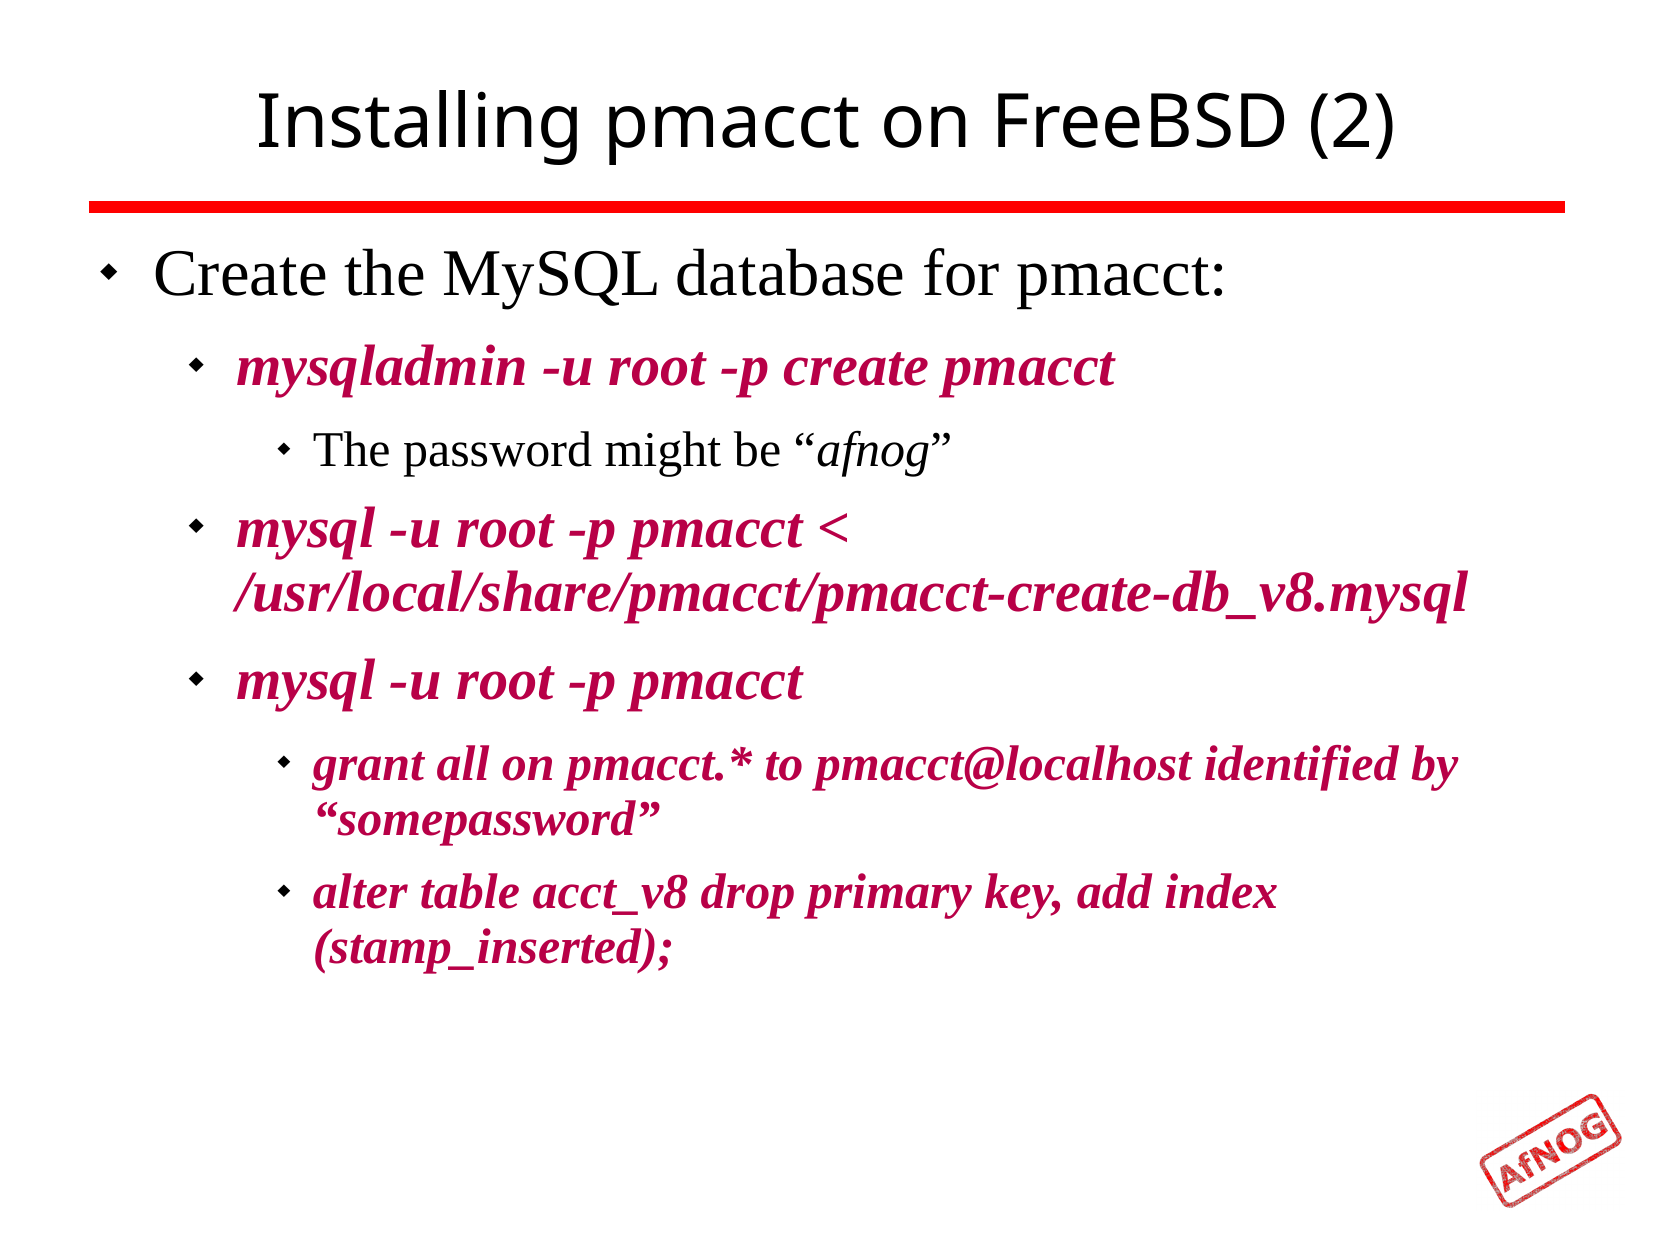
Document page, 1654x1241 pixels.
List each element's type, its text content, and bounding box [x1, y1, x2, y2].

list Create the MySQL database for pmacct: mysqladmin -u root -p create pmacct The password might be “afnog” mysql -u root -p pmacct < /usr/local/share/pmacct/pmacct-create-db_v8.mysql mysql -u root -p pmacct grant all on pmacct.* to pmacct@localhost identified by “somepassword” alter table acct_v8 drop primary key, add index (stamp_inserted); [82, 236, 1571, 1055]
picture [1476, 1090, 1625, 1211]
title Installing pmacct on FreeBSD (2) [82, 29, 1571, 207]
